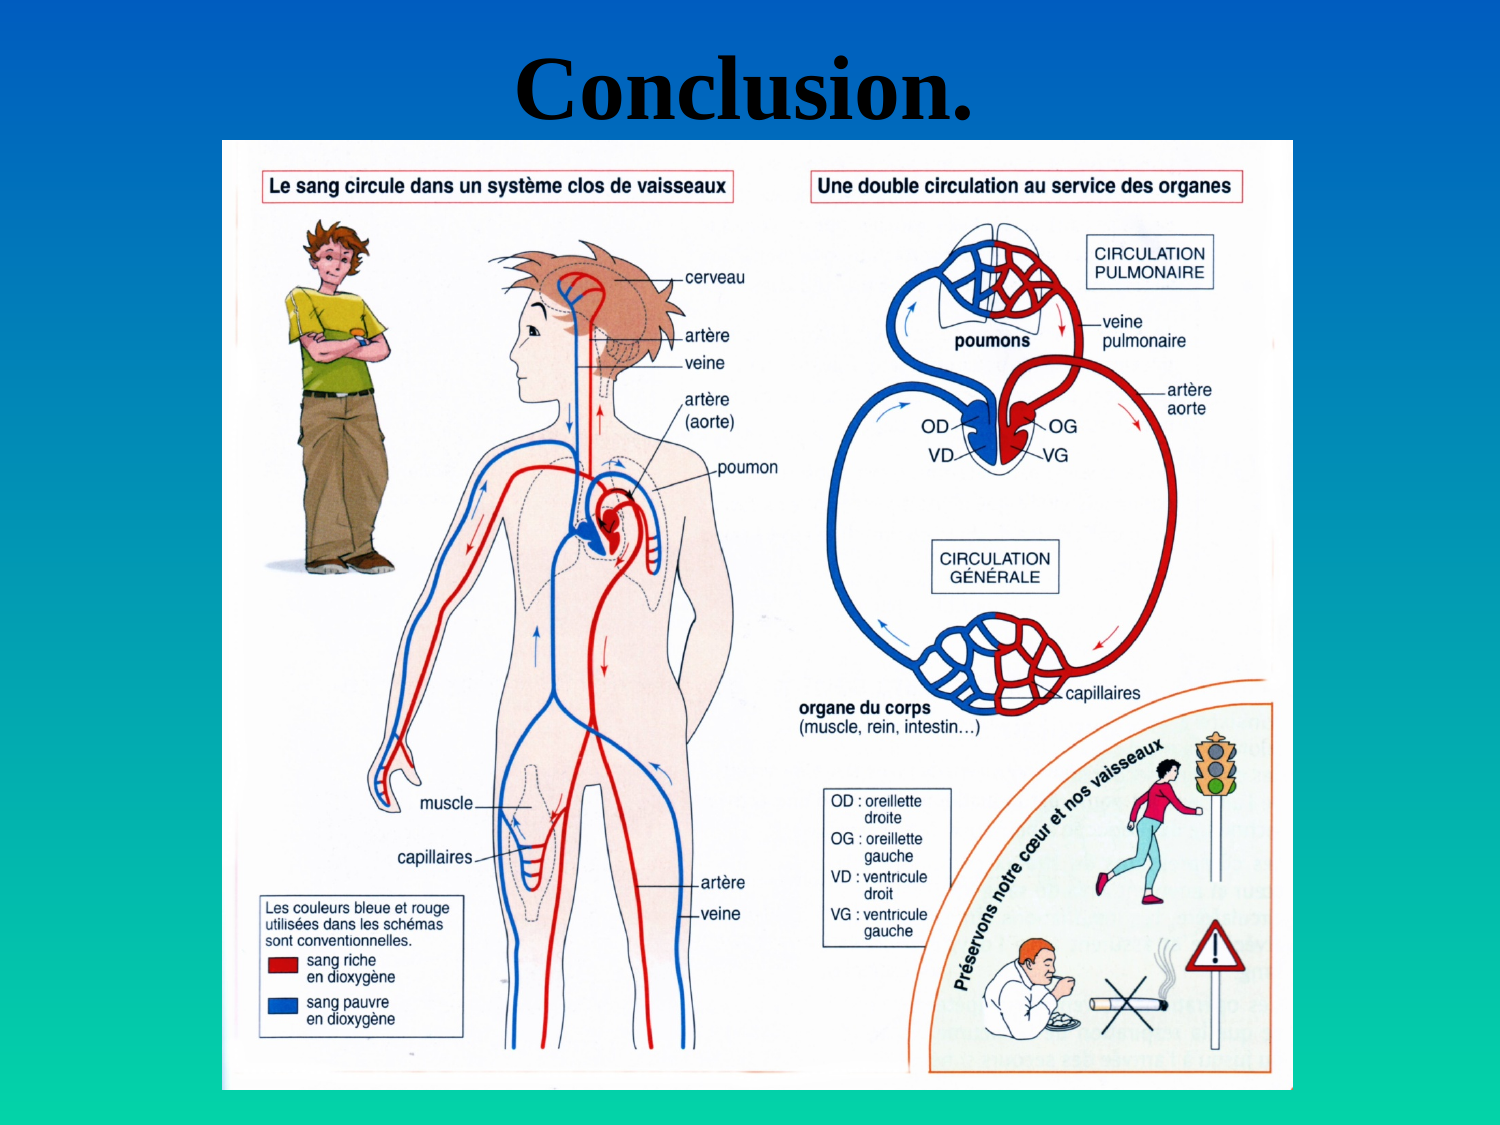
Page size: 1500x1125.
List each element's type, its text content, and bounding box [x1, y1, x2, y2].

text_box Conclusion. [386, 20, 1102, 140]
picture [0, 140, 1500, 1090]
